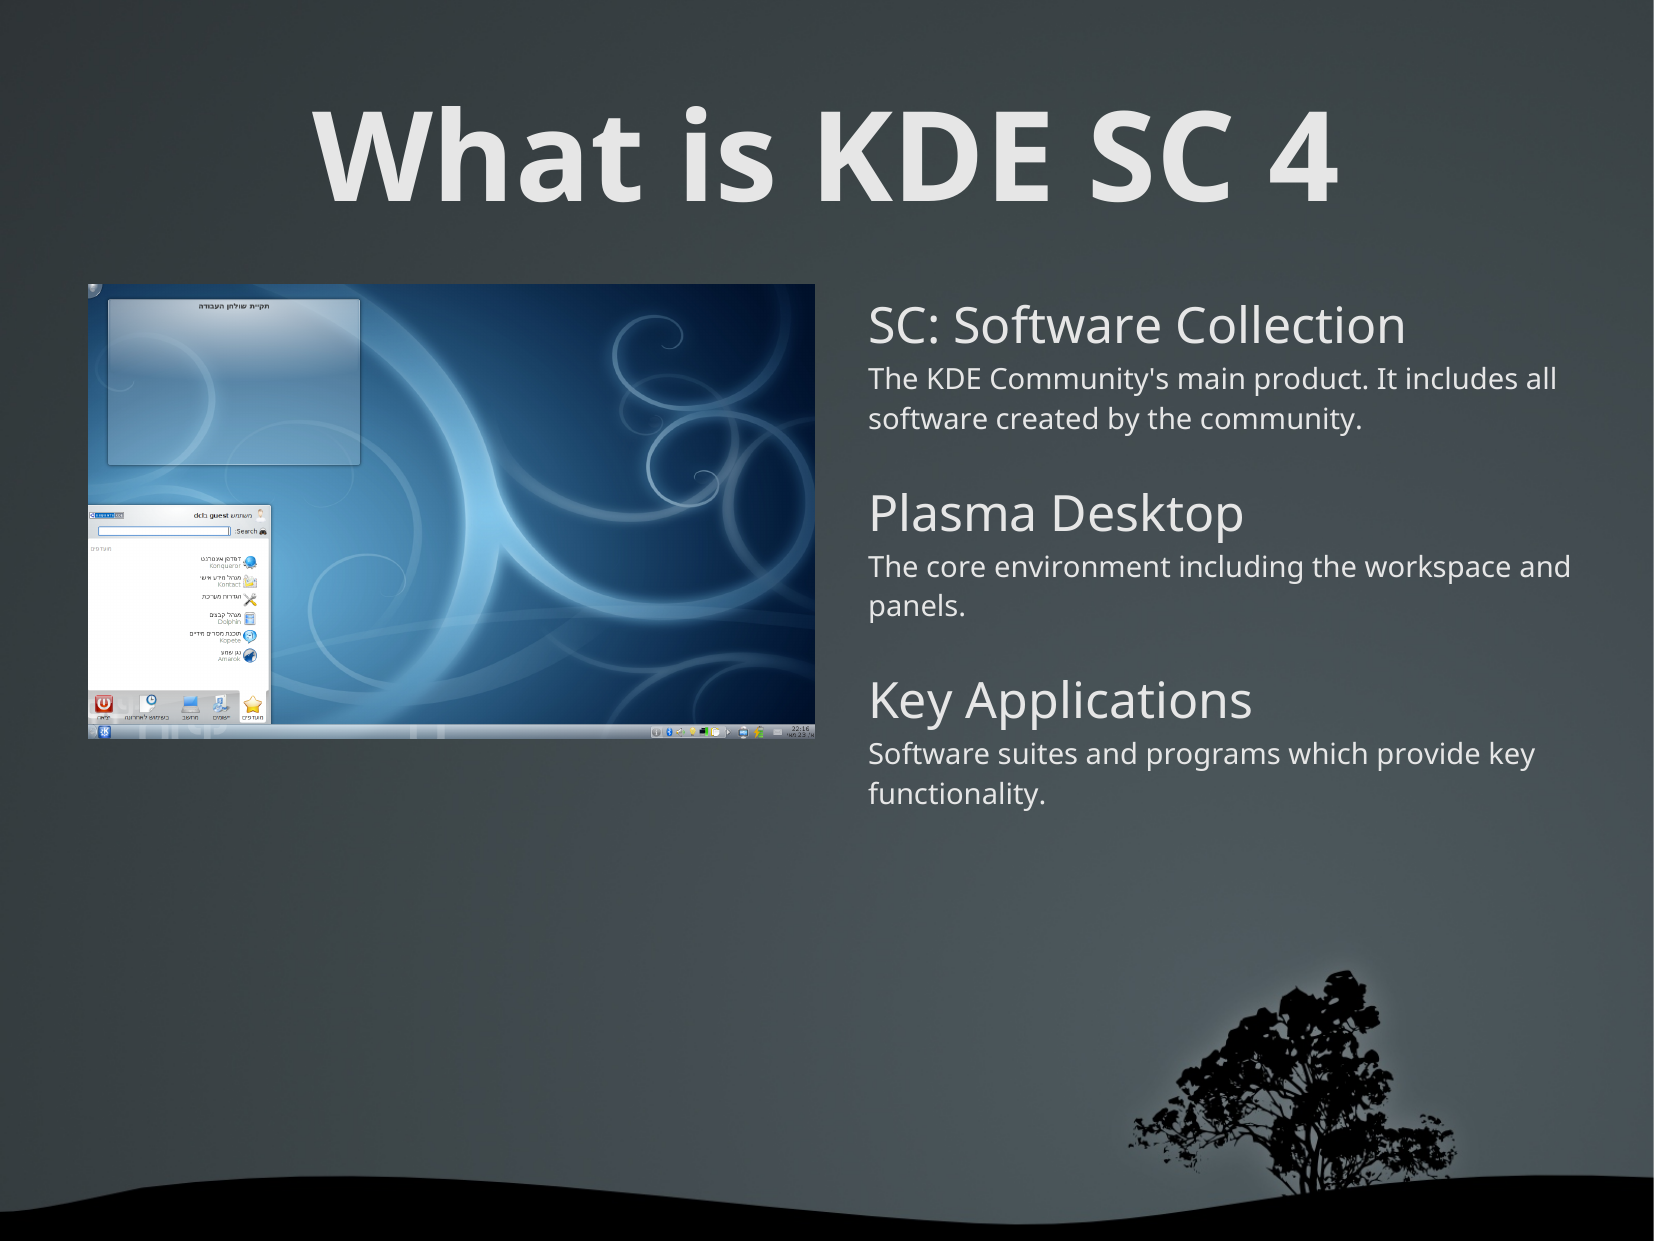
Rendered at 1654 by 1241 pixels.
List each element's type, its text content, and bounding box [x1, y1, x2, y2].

title What is KDE SC 4 [82, 49, 1571, 257]
picture [0, 0, 1654, 1241]
list SC: Software Collection The KDE Community's main product. It includes all software created by the community. Plasma Desktop The core environment including the workspace and panels. Key Applications Software suites and programs which provide key functionality. [797, 290, 1595, 1094]
